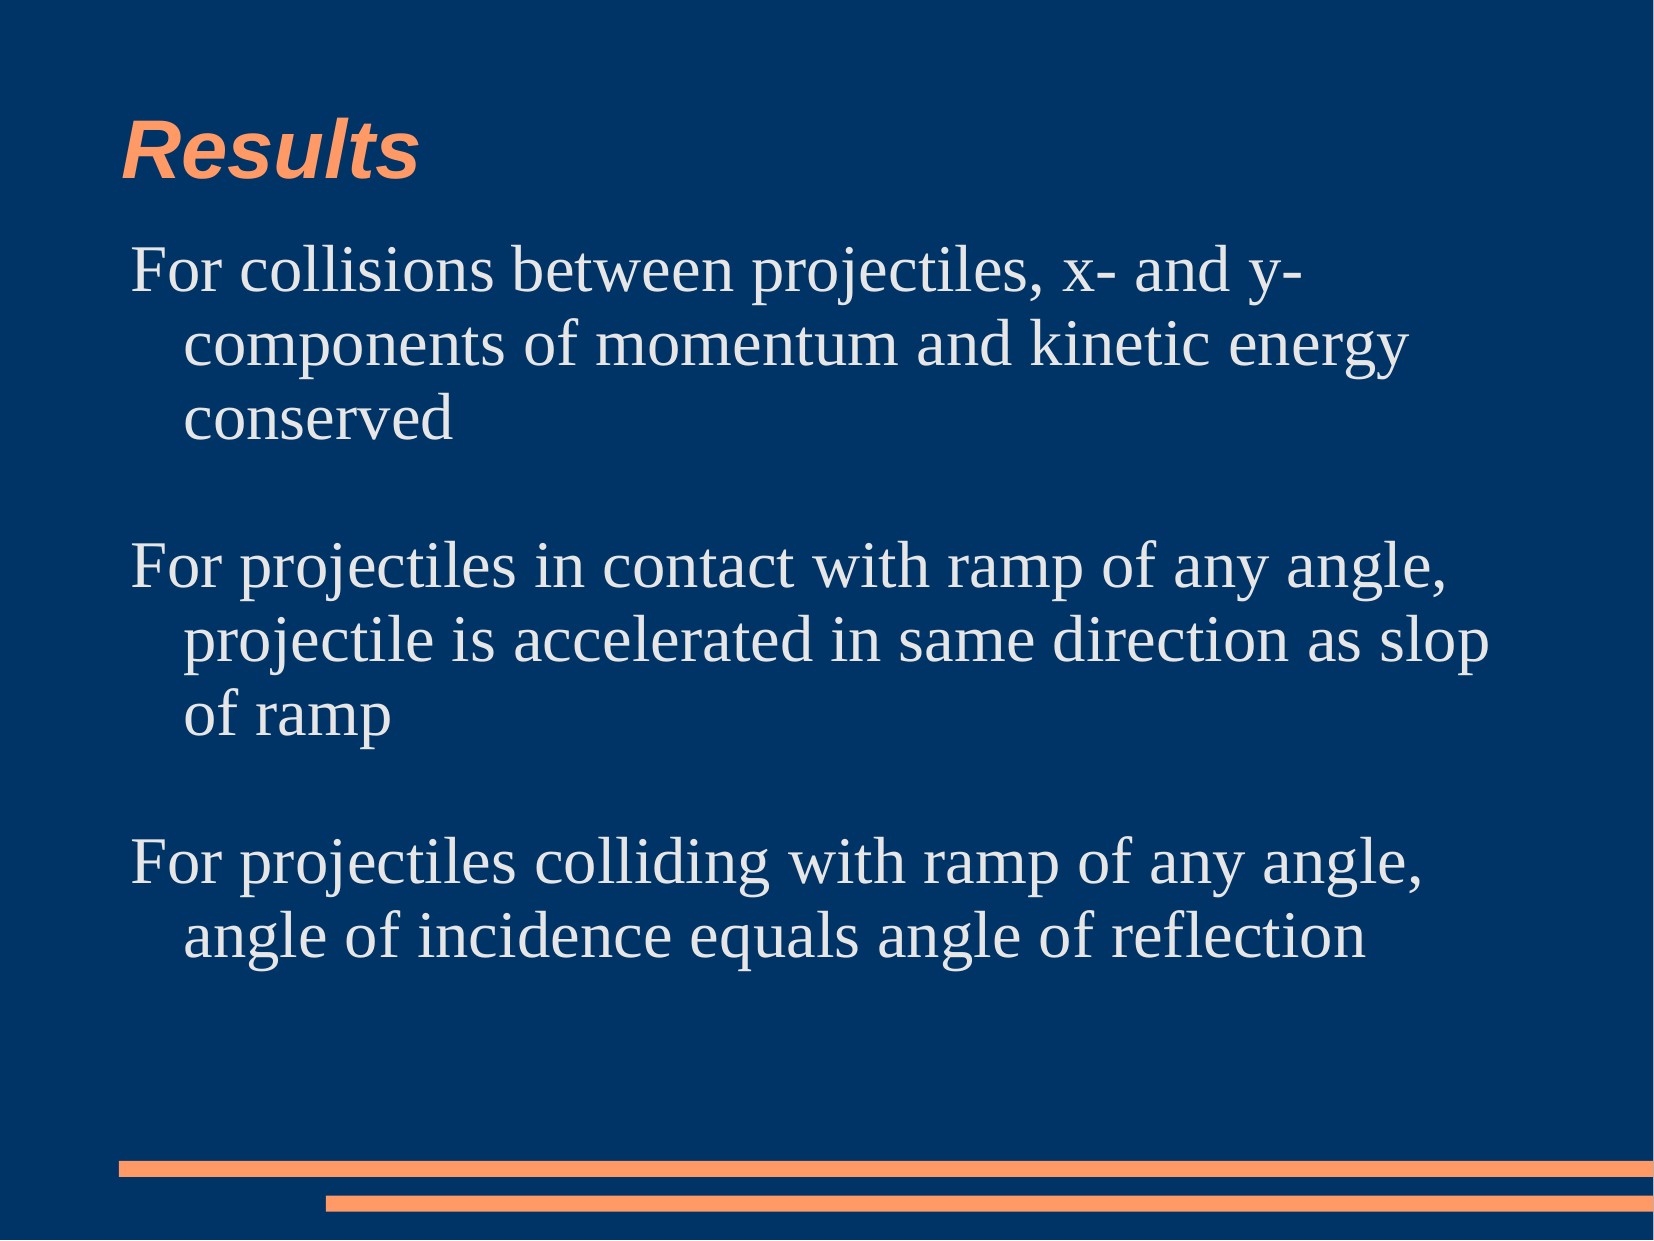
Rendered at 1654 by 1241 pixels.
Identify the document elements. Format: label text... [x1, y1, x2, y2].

list For collisions between projectiles, x- and y-components of momentum and kinetic energy conserved For projectiles in contact with ramp of any angle, projectile is accelerated in same direction as slop of ramp For projectiles colliding with ramp of any angle, angle of incidence equals angle of reflection [112, 231, 1552, 1088]
title Results [121, 46, 1534, 231]
